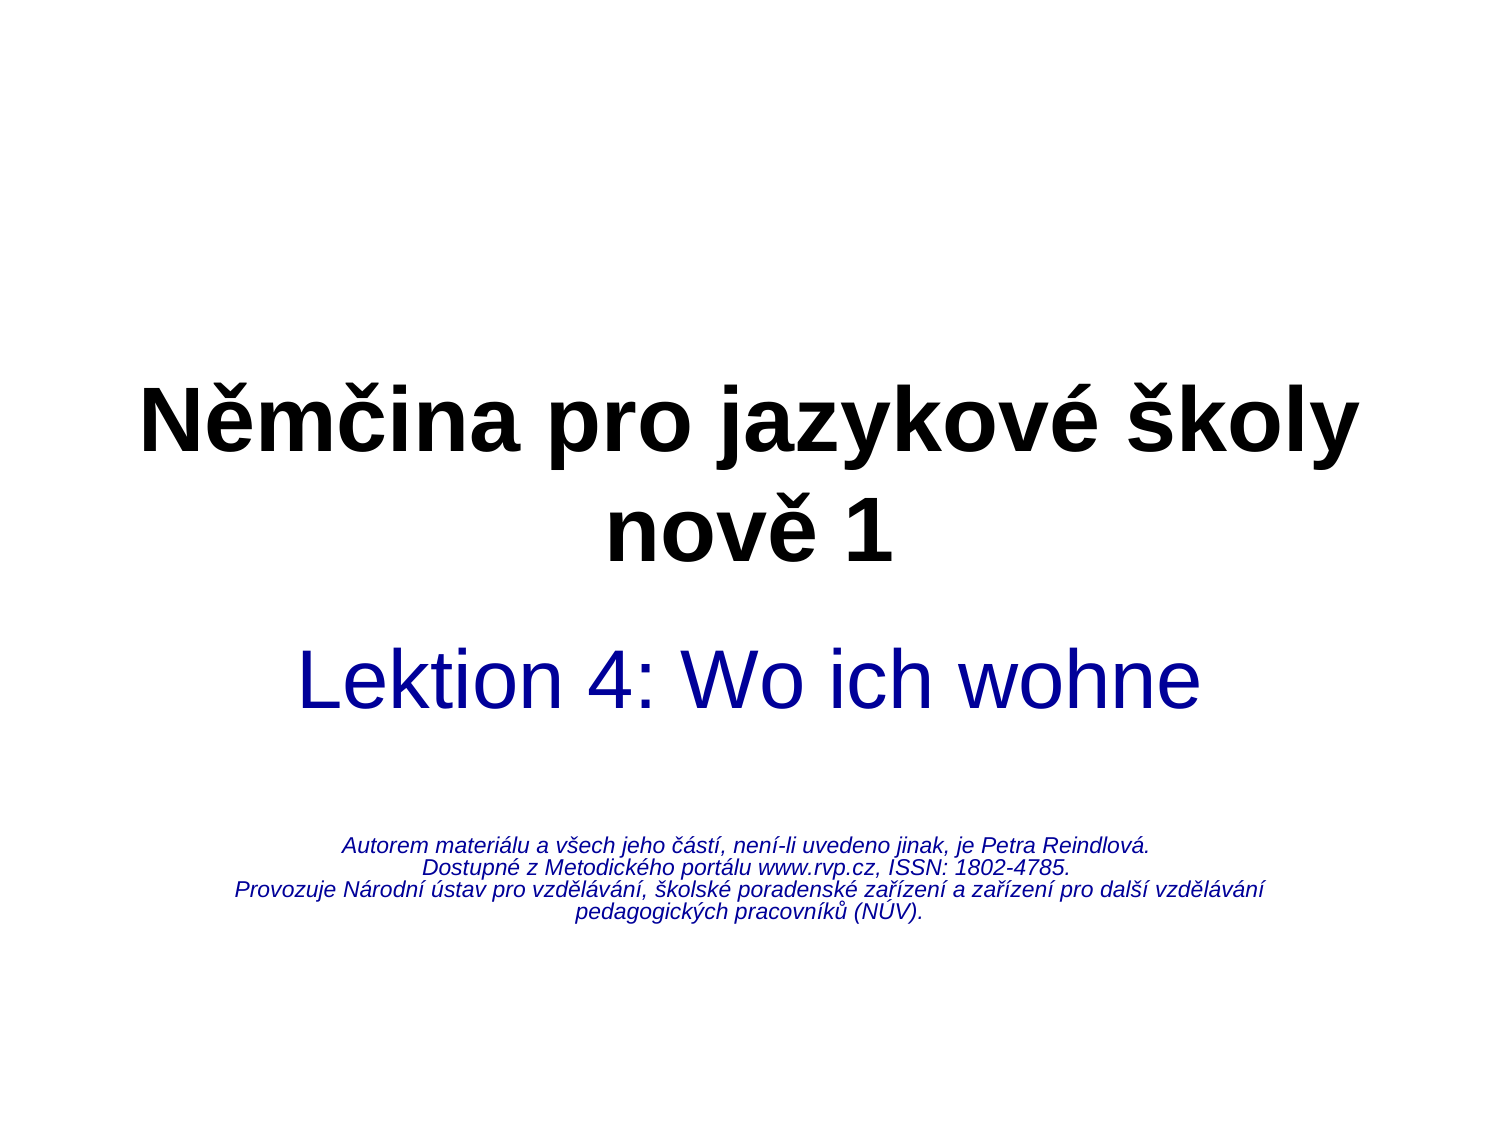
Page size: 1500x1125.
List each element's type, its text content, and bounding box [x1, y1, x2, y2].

title Němčina pro jazykové školy nově 1 [112, 349, 1388, 591]
text_box Lektion 4: Wo ich wohne Autorem materiálu a všech jeho částí, není-li uvedeno jinak, je Petra Reindlová. Dostupné z Metodického portálu www.rvp.cz, ISSN: 1802-4785. Provozuje Národní ústav pro vzdělávání, školské poradenské zařízení a zařízení pro další vzdělávání pedagogických pracovníků (NÚV). [194, 637, 1306, 988]
